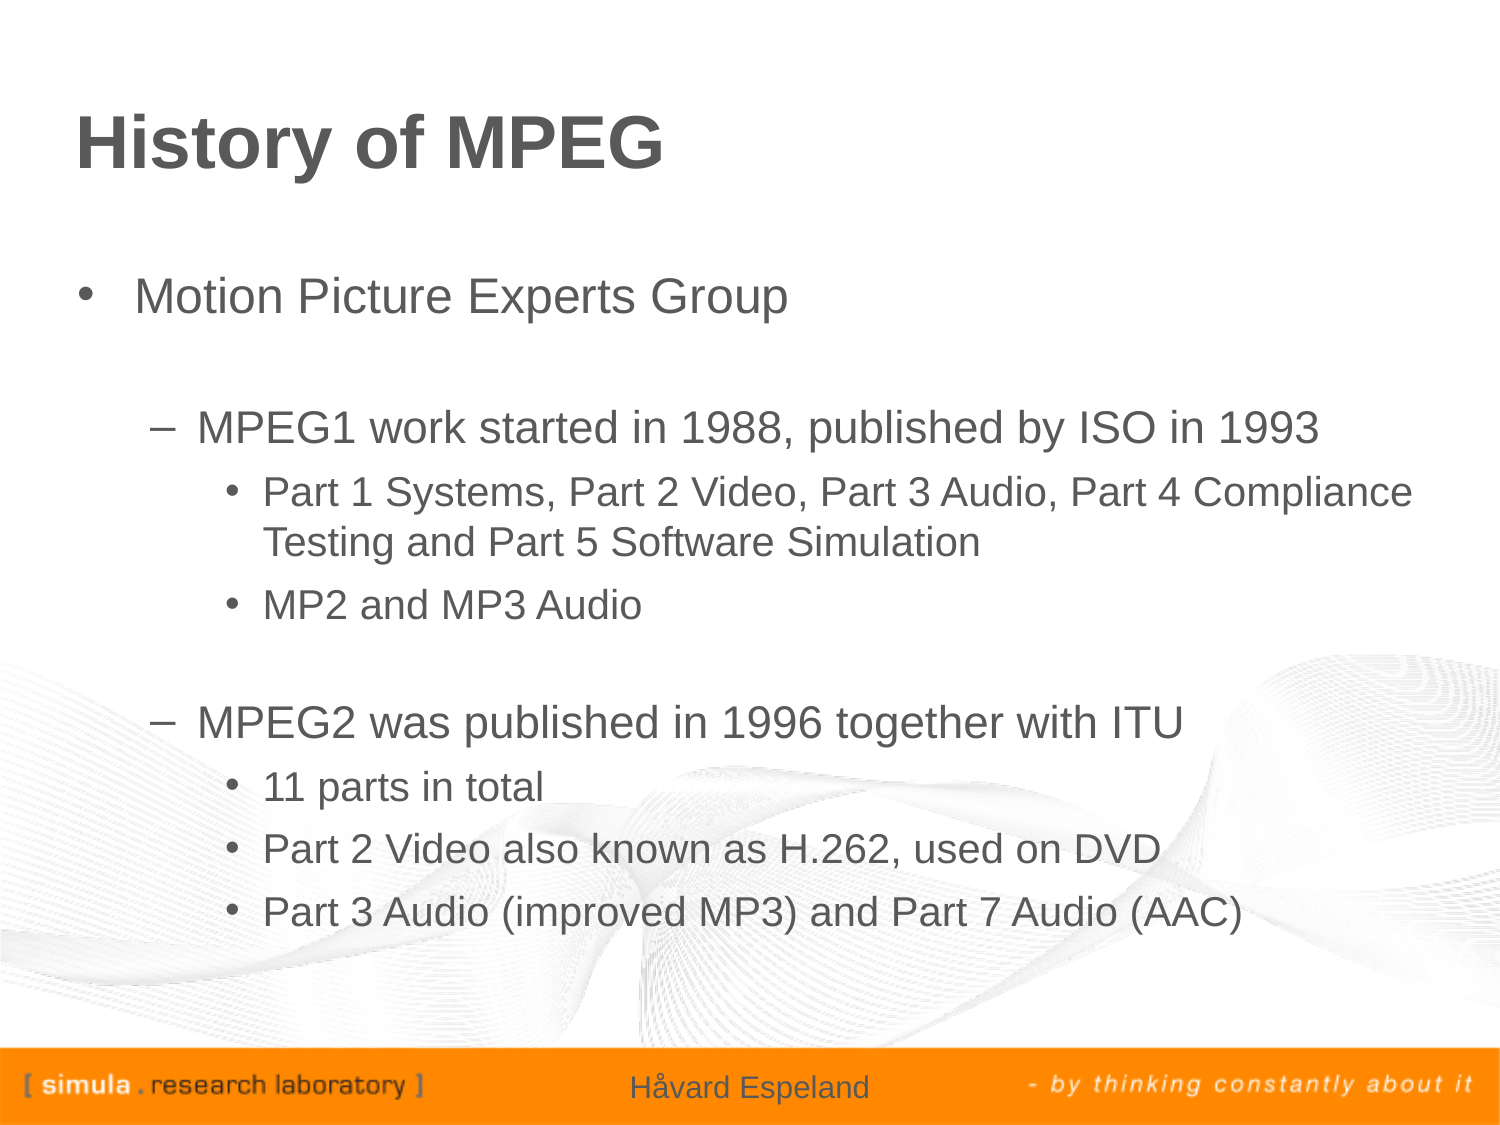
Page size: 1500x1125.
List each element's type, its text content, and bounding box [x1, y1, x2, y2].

title History of MPEG [75, 44, 1425, 233]
list Motion Picture Experts Group MPEG1 work started in 1988, published by ISO in 1993 Part 1 Systems, Part 2 Video, Part 3 Audio, Part 4 Compliance Testing and Part 5 Software Simulation MP2 and MP3 Audio MPEG2 was published in 1996 together with ITU 11 parts in total Part 2 Video also known as H.262, used on DVD Part 3 Audio (improved MP3) and Part 7 Audio (AAC) [75, 263, 1425, 1006]
picture [0, 654, 1500, 1125]
